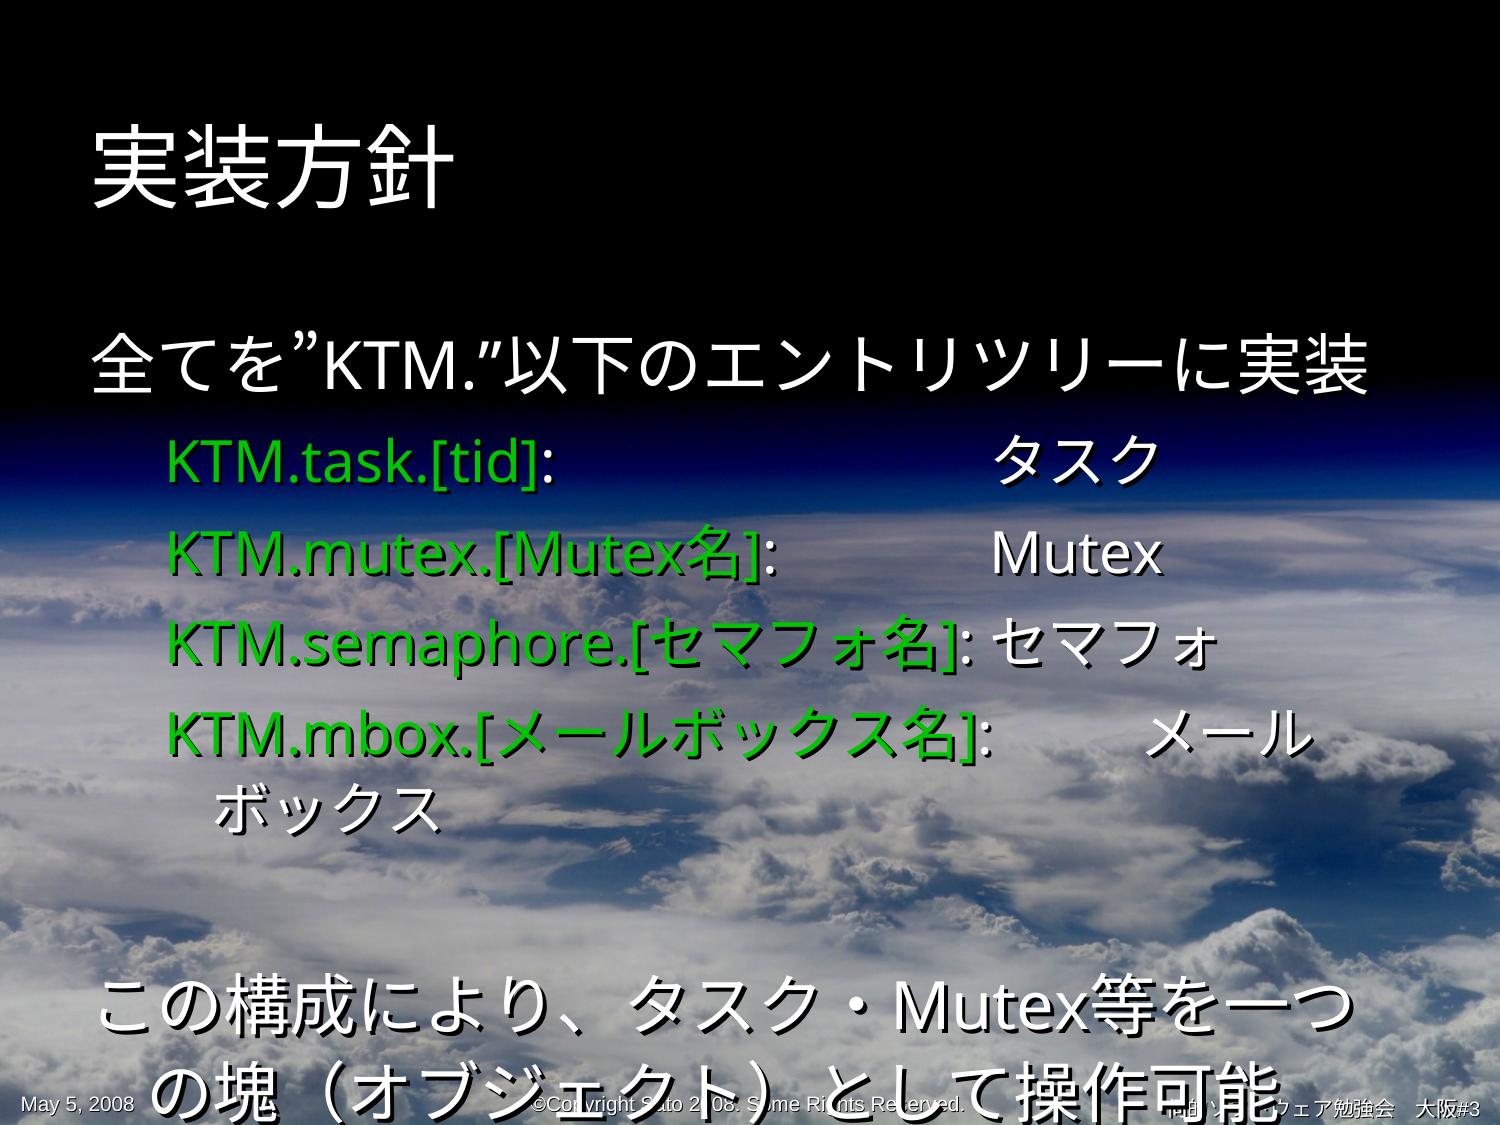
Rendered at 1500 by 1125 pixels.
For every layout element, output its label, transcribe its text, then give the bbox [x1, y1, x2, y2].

list 全てを”KTM.”以下のエントリツリーに実装 KTM.task.[tid]: タスク KTM.mutex.[Mutex名]: Mutex KTM.semaphore.[セマフォ名]: セマフォ KTM.mbox.[メールボックス名]: メールボックス この構成により、タスク・Mutex等を一つの塊（オブジェクト）として操作可能 [75, 312, 1426, 1047]
title 実装方針 [75, 47, 1426, 276]
